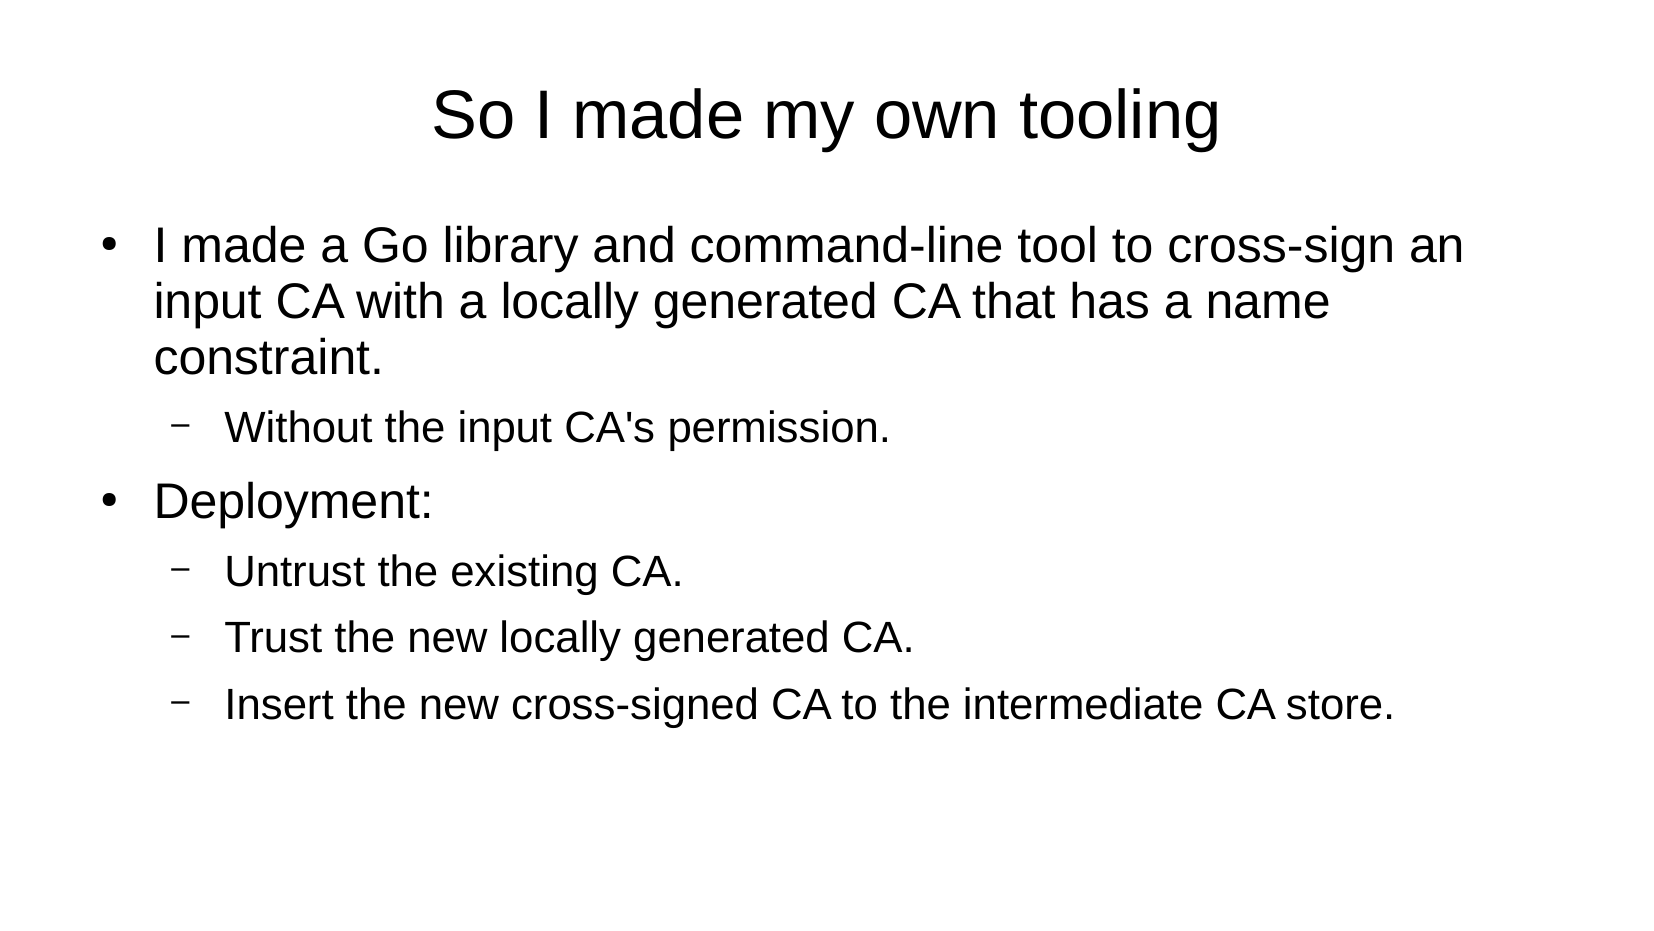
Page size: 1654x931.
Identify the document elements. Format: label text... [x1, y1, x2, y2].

list I made a Go library and command-line tool to cross-sign an input CA with a locally generated CA that has a name constraint. Without the input CA's permission. Deployment: Untrust the existing CA. Trust the new locally generated CA. Insert the new cross-signed CA to the intermediate CA store. [82, 217, 1571, 757]
title So I made my own tooling [82, 37, 1571, 193]
